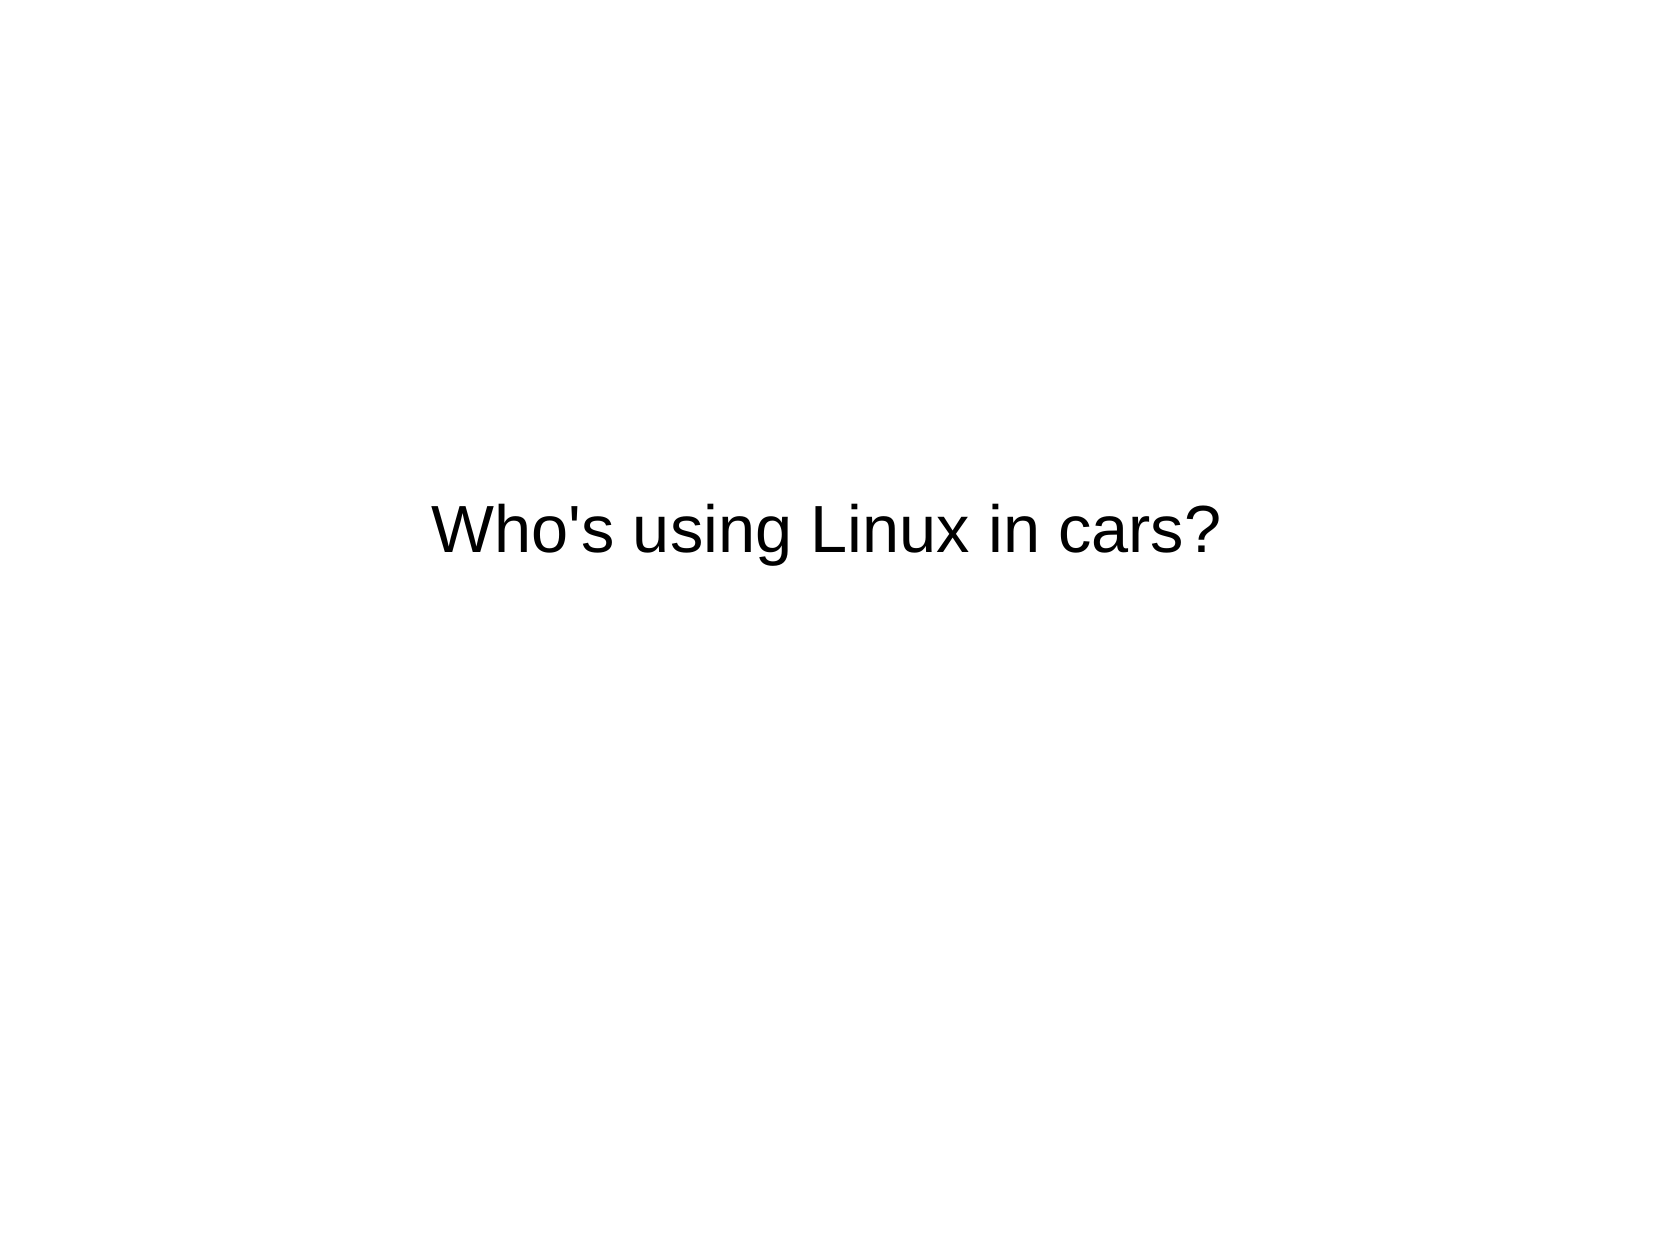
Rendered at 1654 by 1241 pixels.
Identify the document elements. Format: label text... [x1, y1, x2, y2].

subtitle Who's using Linux in cars? [82, 49, 1571, 1010]
